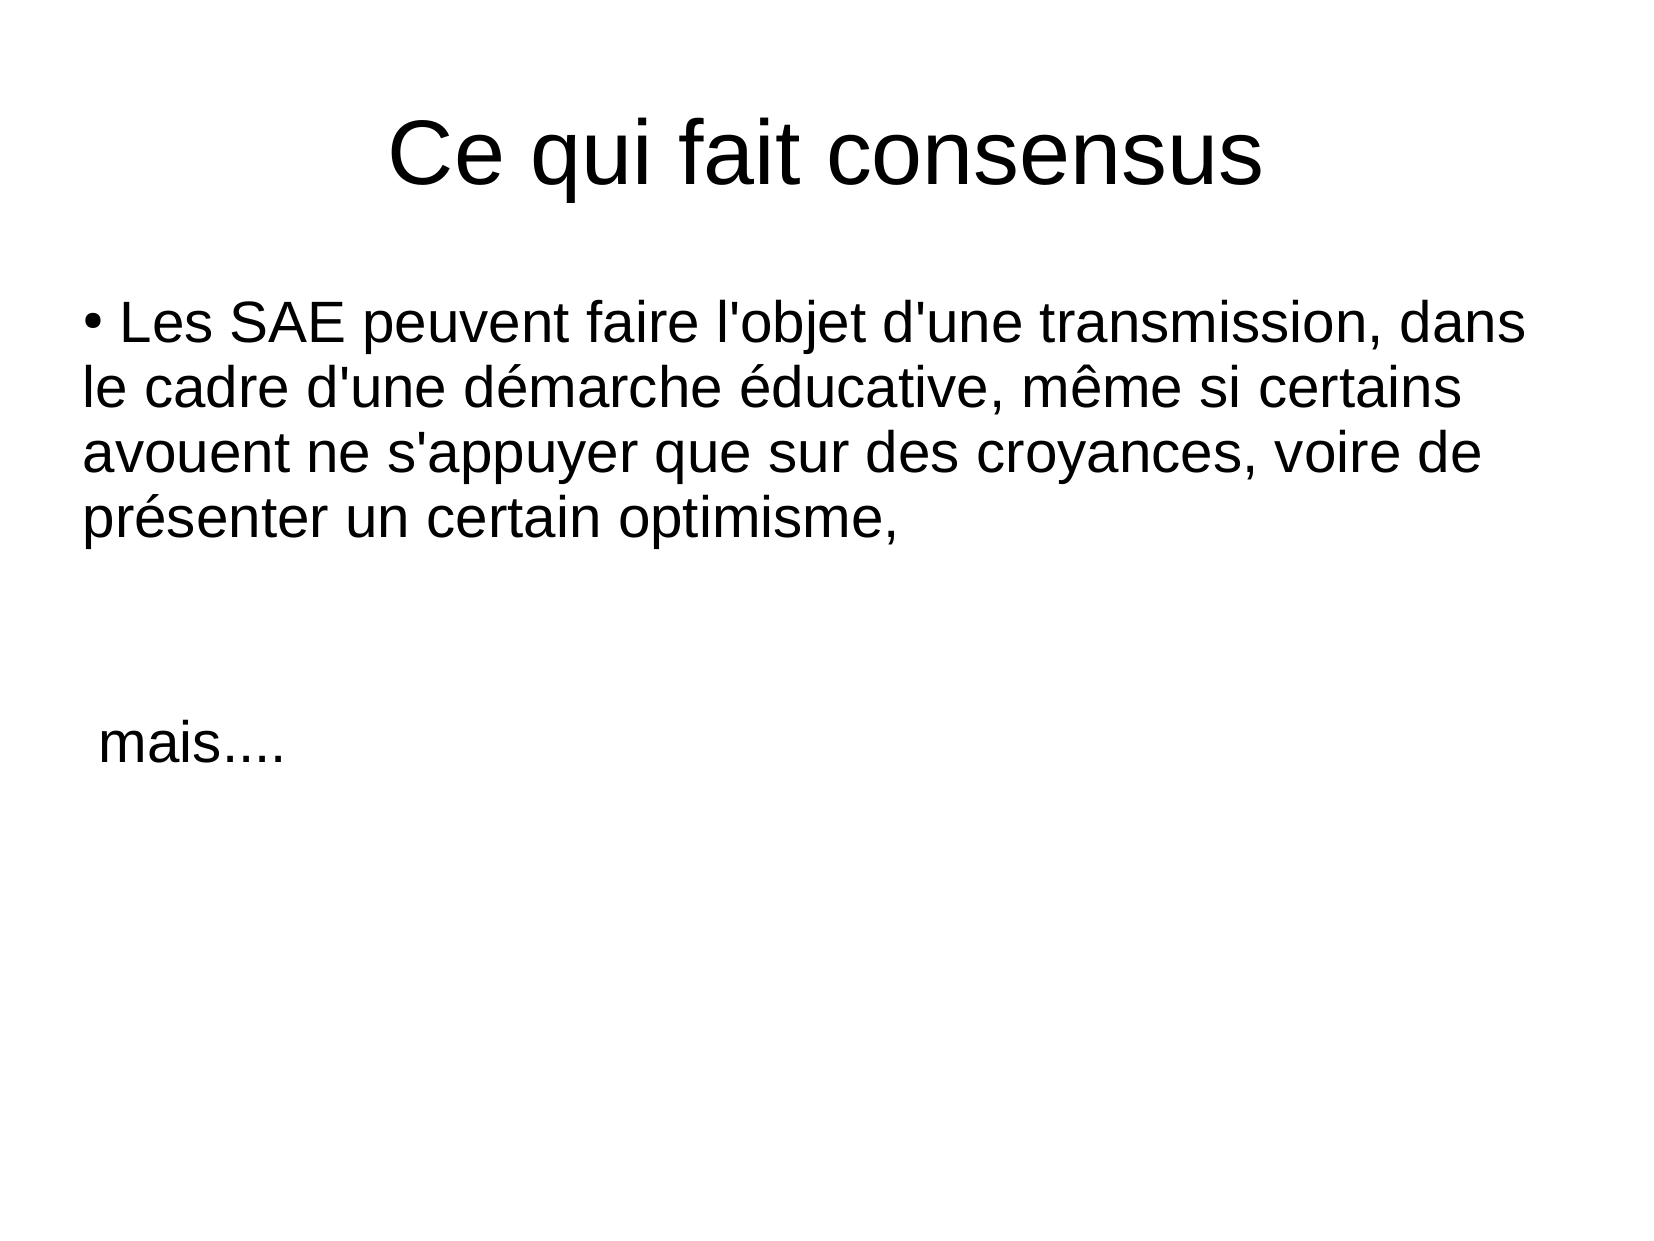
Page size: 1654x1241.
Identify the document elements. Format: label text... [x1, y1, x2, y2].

subtitle Les SAE peuvent faire l'objet d'une transmission, dans le cadre d'une démarche éducative, même si certains avouent ne s'appuyer que sur des croyances, voire de présenter un certain optimisme, mais.... [82, 290, 1538, 1010]
title Ce qui fait consensus [82, 49, 1571, 257]
